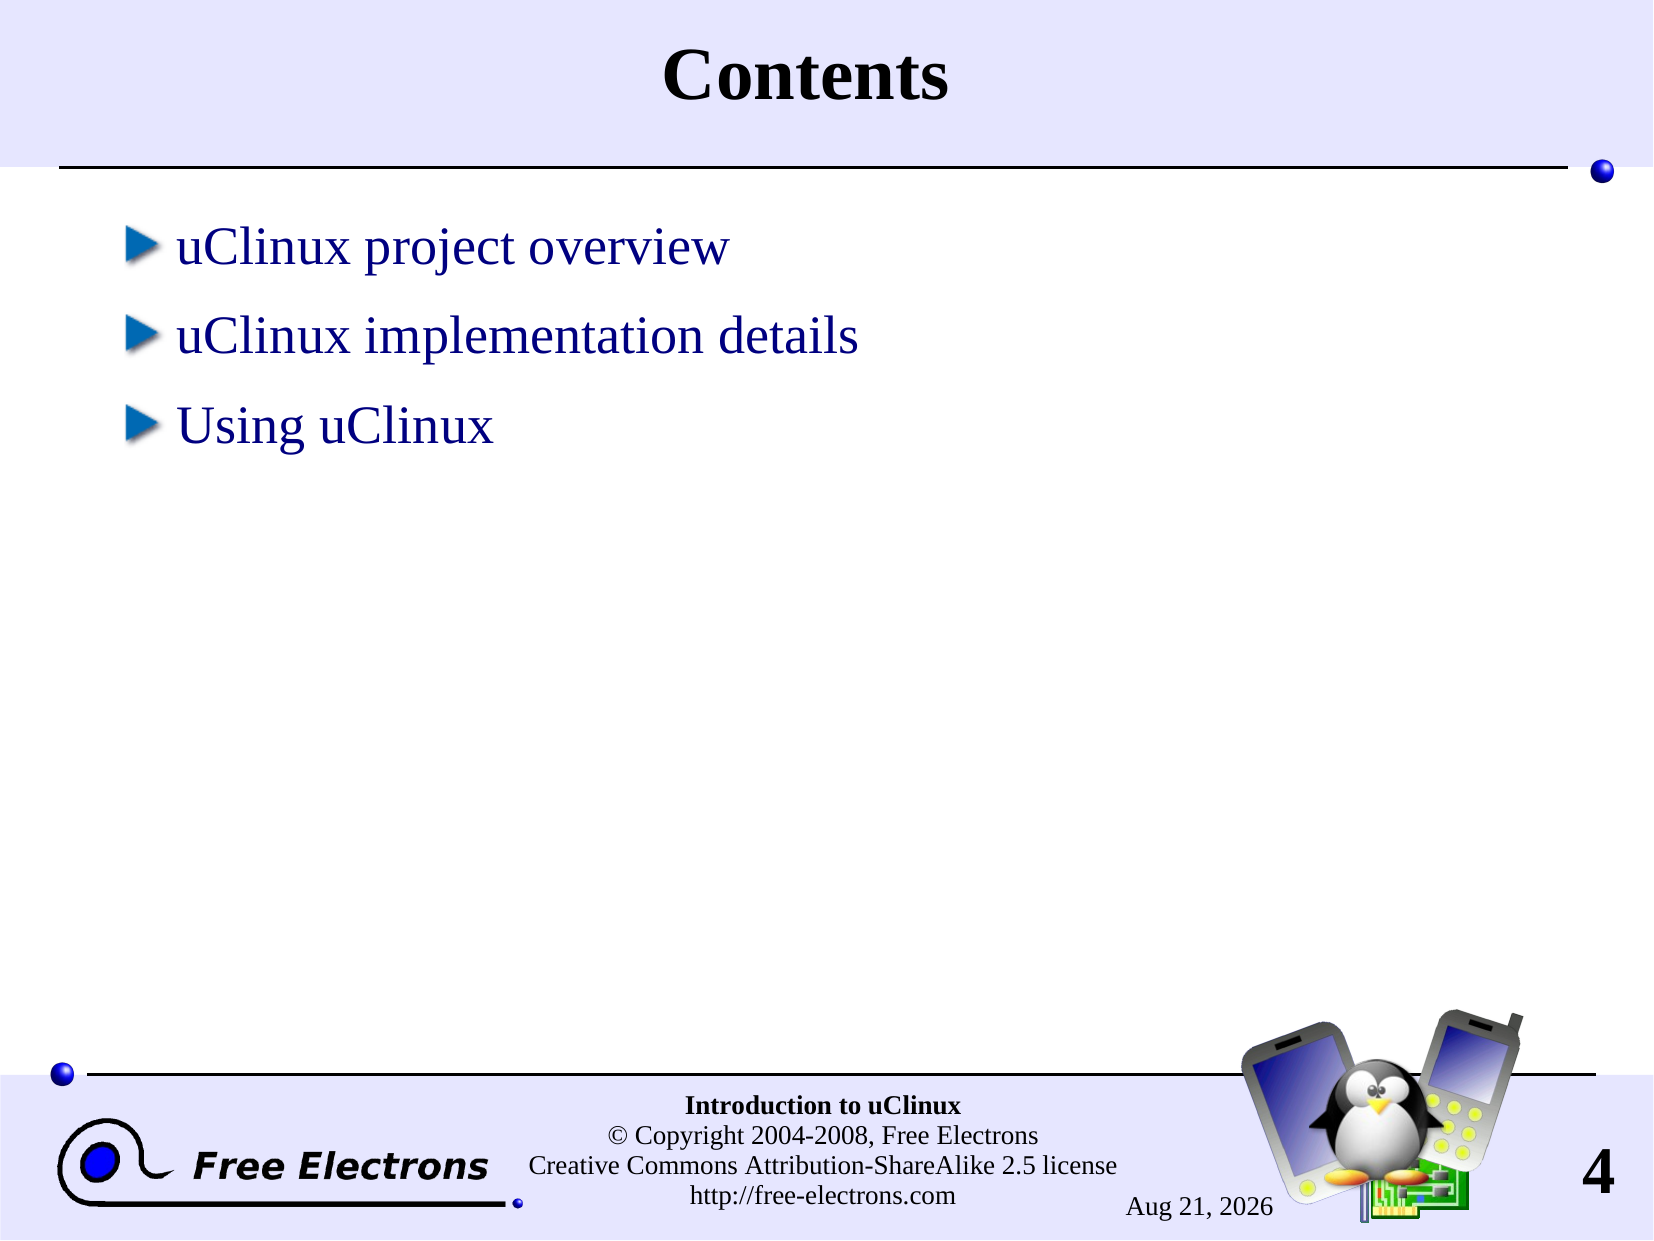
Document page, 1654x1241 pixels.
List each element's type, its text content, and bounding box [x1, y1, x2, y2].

picture [50, 1107, 527, 1216]
title Contents [60, 25, 1551, 124]
list uClinux project overview uClinux implementation details Using uClinux [105, 216, 1518, 1066]
picture [1231, 1007, 1538, 1241]
